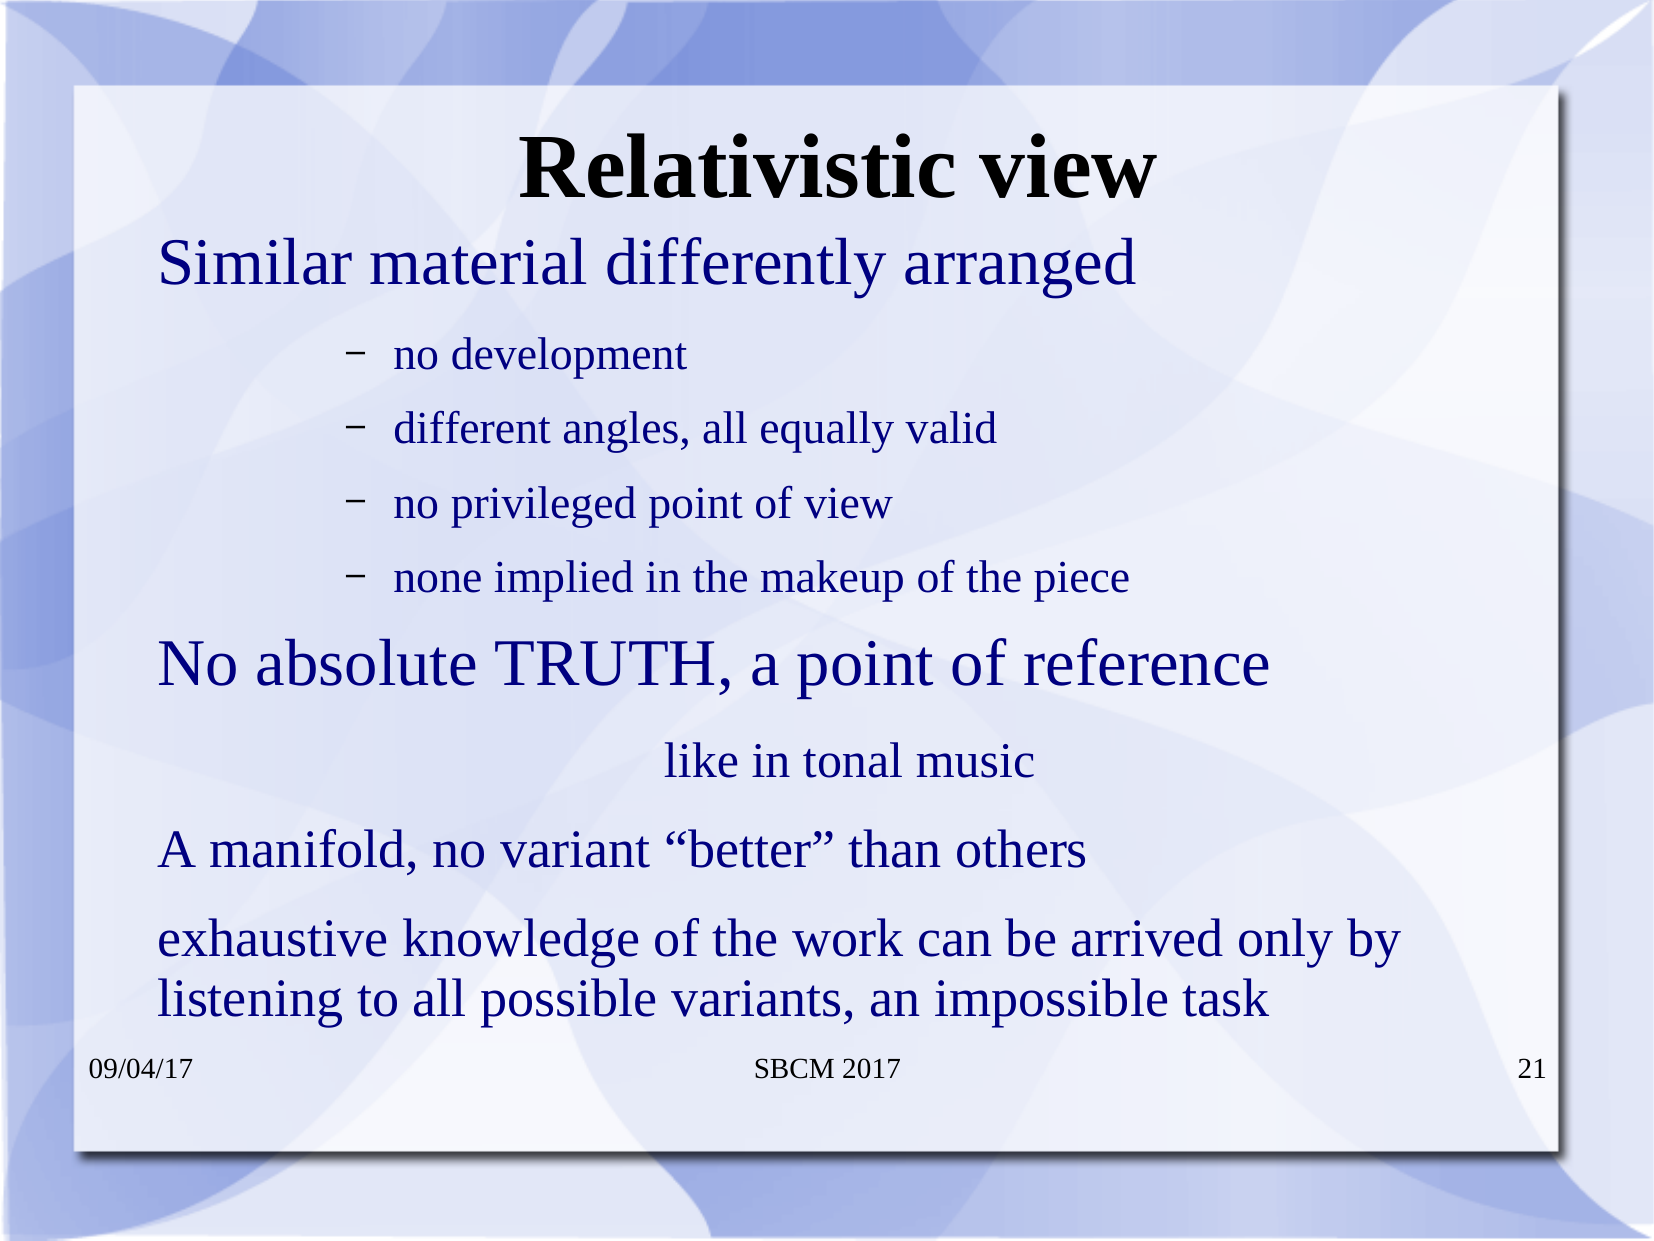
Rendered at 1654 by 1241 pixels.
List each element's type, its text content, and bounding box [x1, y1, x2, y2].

list Similar material differently arranged no development different angles, all equally valid no privileged point of view none implied in the makeup of the piece No absolute TRUTH, a point of reference like in tonal music A manifold, no variant “better” than others exhaustive knowledge of the work can be arrived only by listening to all possible variants, an impossible task [157, 225, 1516, 1067]
title Relativistic view [112, 70, 1566, 263]
picture [0, 0, 1654, 1241]
